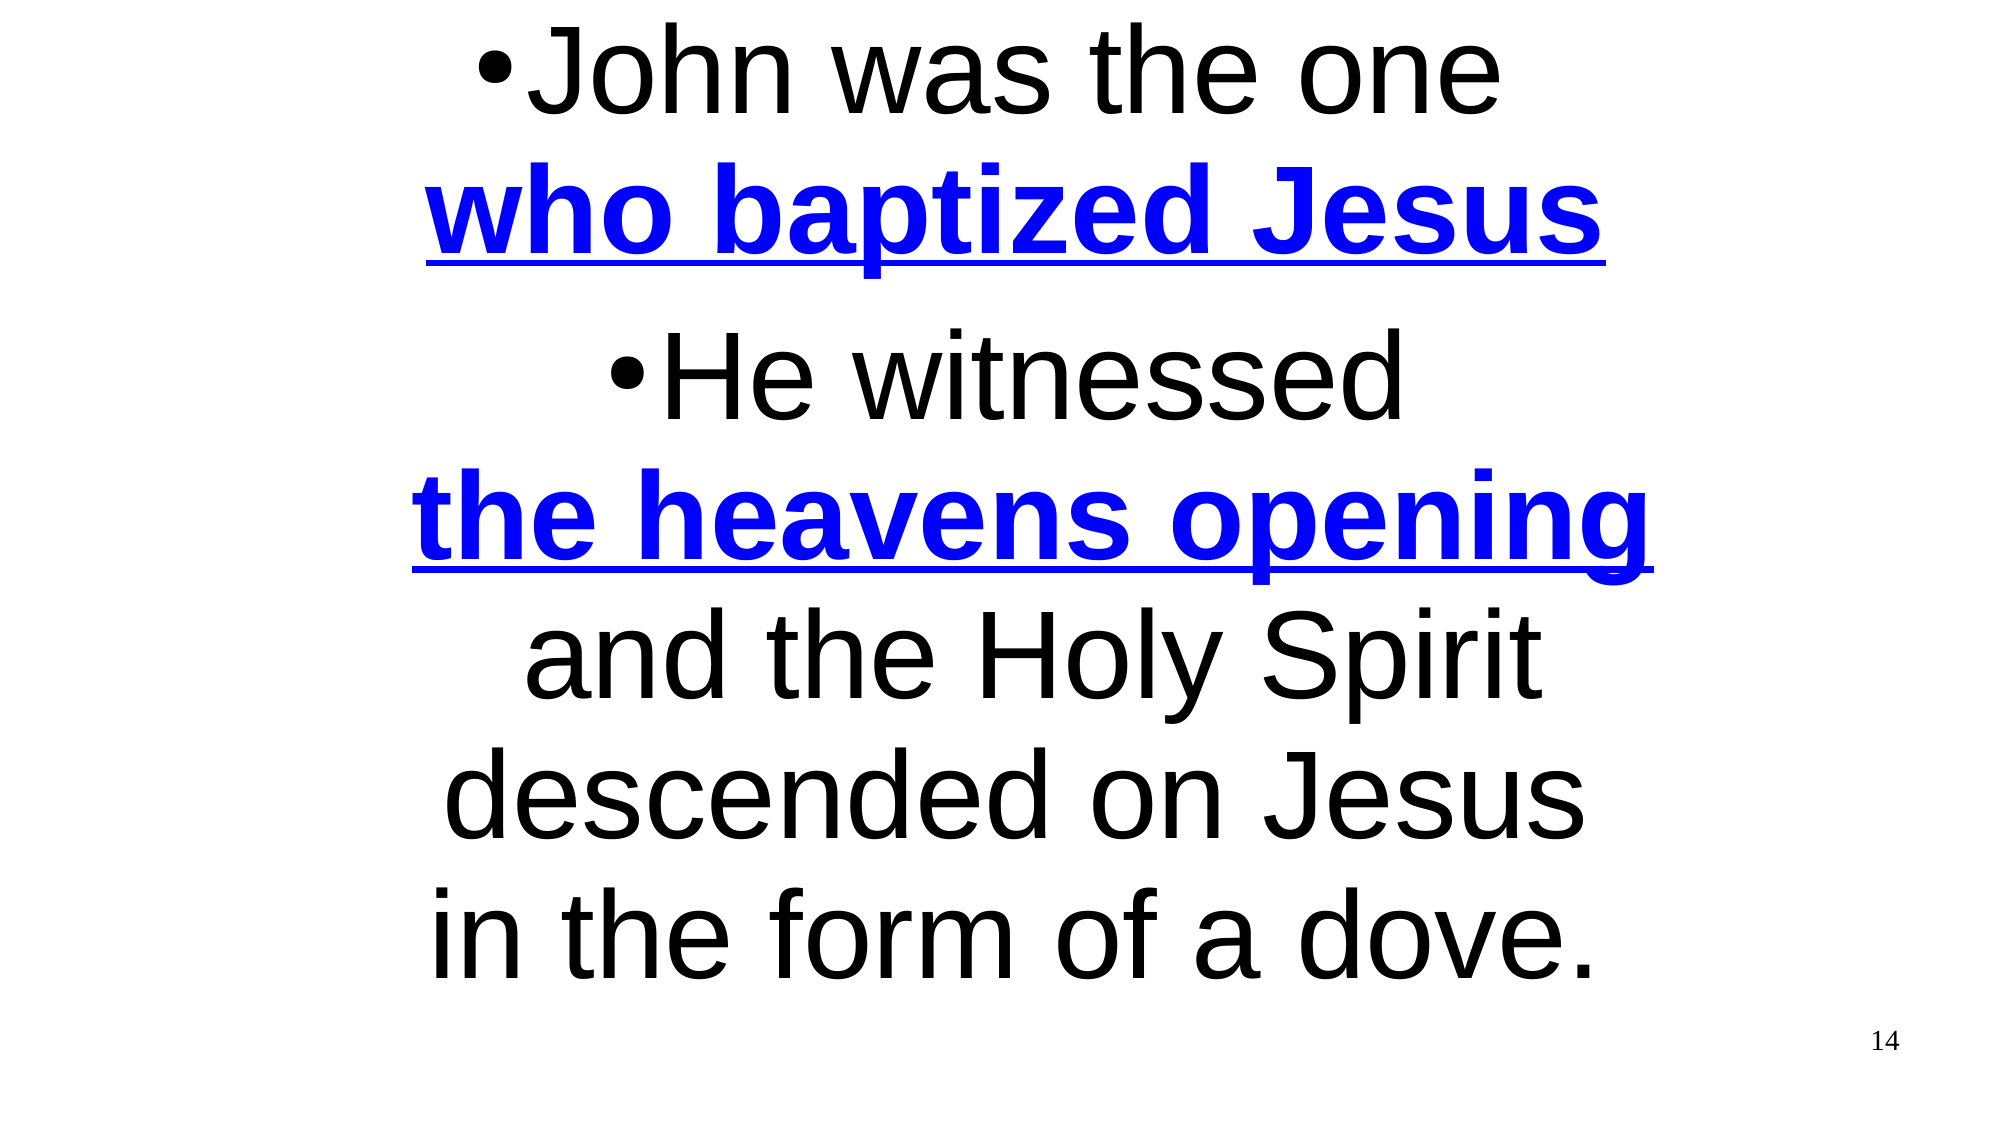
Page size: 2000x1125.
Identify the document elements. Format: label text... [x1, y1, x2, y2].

list John was the one who baptized Jesus He witnessed the heavens opening and the Holy Spirit descended on Jesus in the form of a dove. [0, 0, 1996, 1123]
